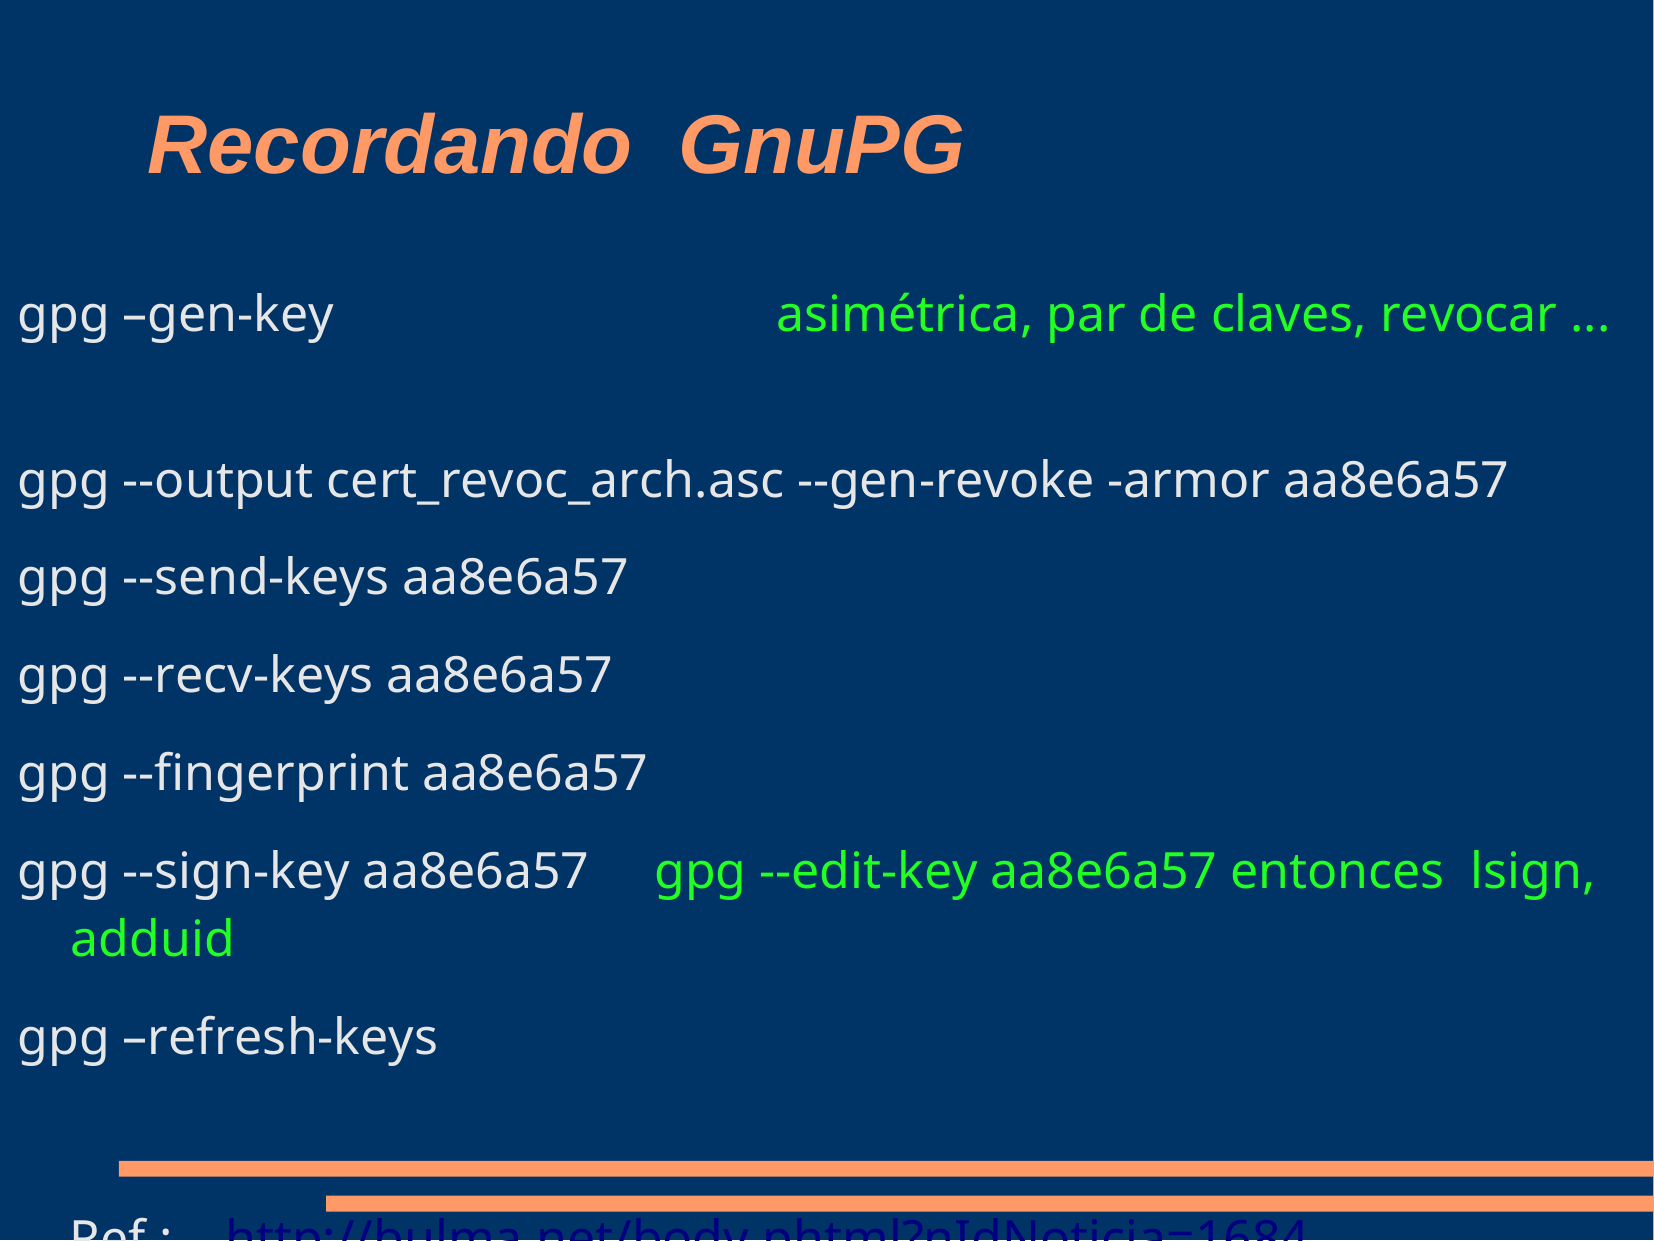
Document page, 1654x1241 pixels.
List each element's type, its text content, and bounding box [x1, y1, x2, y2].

title Recordando GnuPG [88, 40, 1625, 249]
list gpg –gen-key asimétrica, par de claves, revocar ... gpg --output cert_revoc_arch.asc --gen-revoke -armor aa8e6a57 gpg --send-keys aa8e6a57 gpg --recv-keys aa8e6a57 gpg --fingerprint aa8e6a57 gpg --sign-key aa8e6a57 gpg --edit-key aa8e6a57 entonces lsign, adduid gpg –refresh-keys Ref.: http://bulma.net/body.phtml?nIdNoticia=1684 [0, 277, 1625, 1223]
